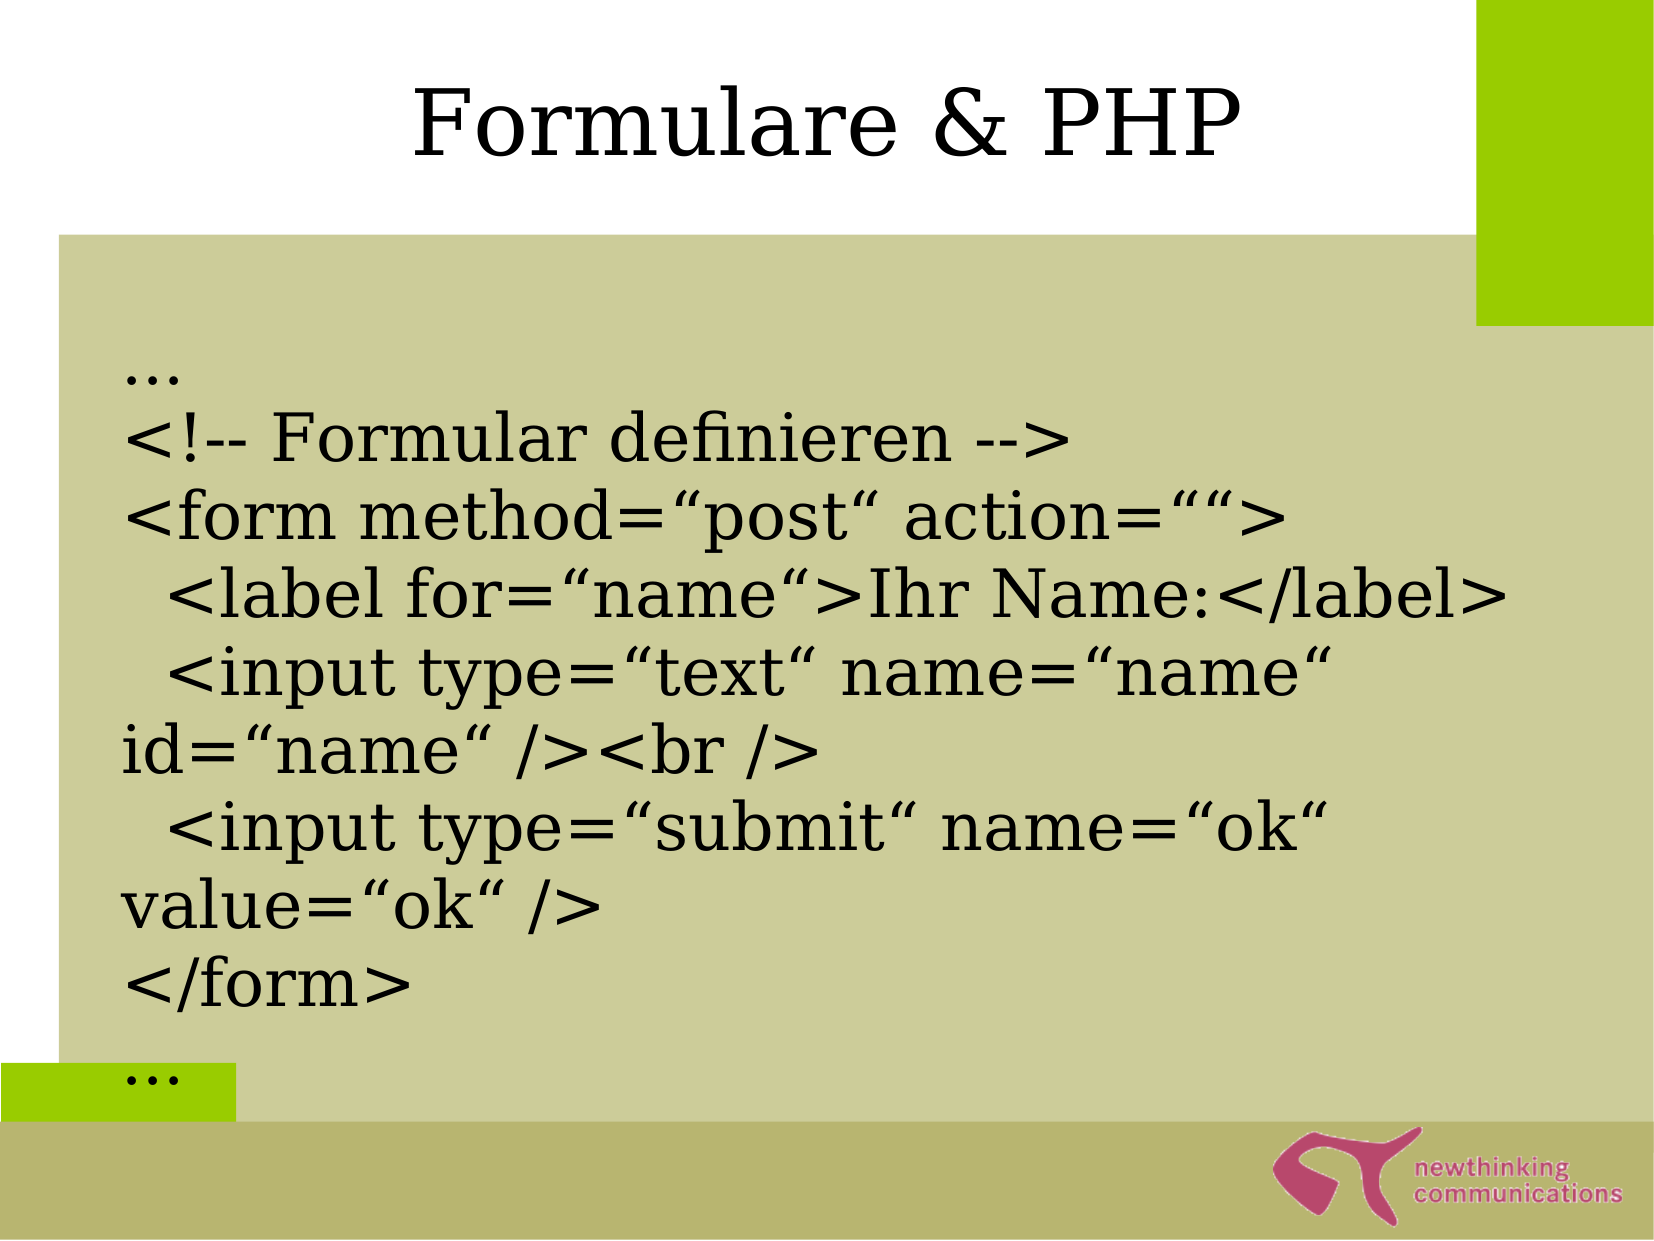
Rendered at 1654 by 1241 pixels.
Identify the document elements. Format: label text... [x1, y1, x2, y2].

title Formulare & PHP [121, 20, 1534, 228]
subtitle ... <!-- Formular definieren --> <form method=“post“ action=““> <label for=“name“>Ihr Name:</label> <input type=“text“ name=“name“ id=“name“ /><br /> <input type=“submit“ name=“ok“ value=“ok“ /> </form> ... [121, 244, 1534, 1100]
picture [1273, 1127, 1641, 1241]
